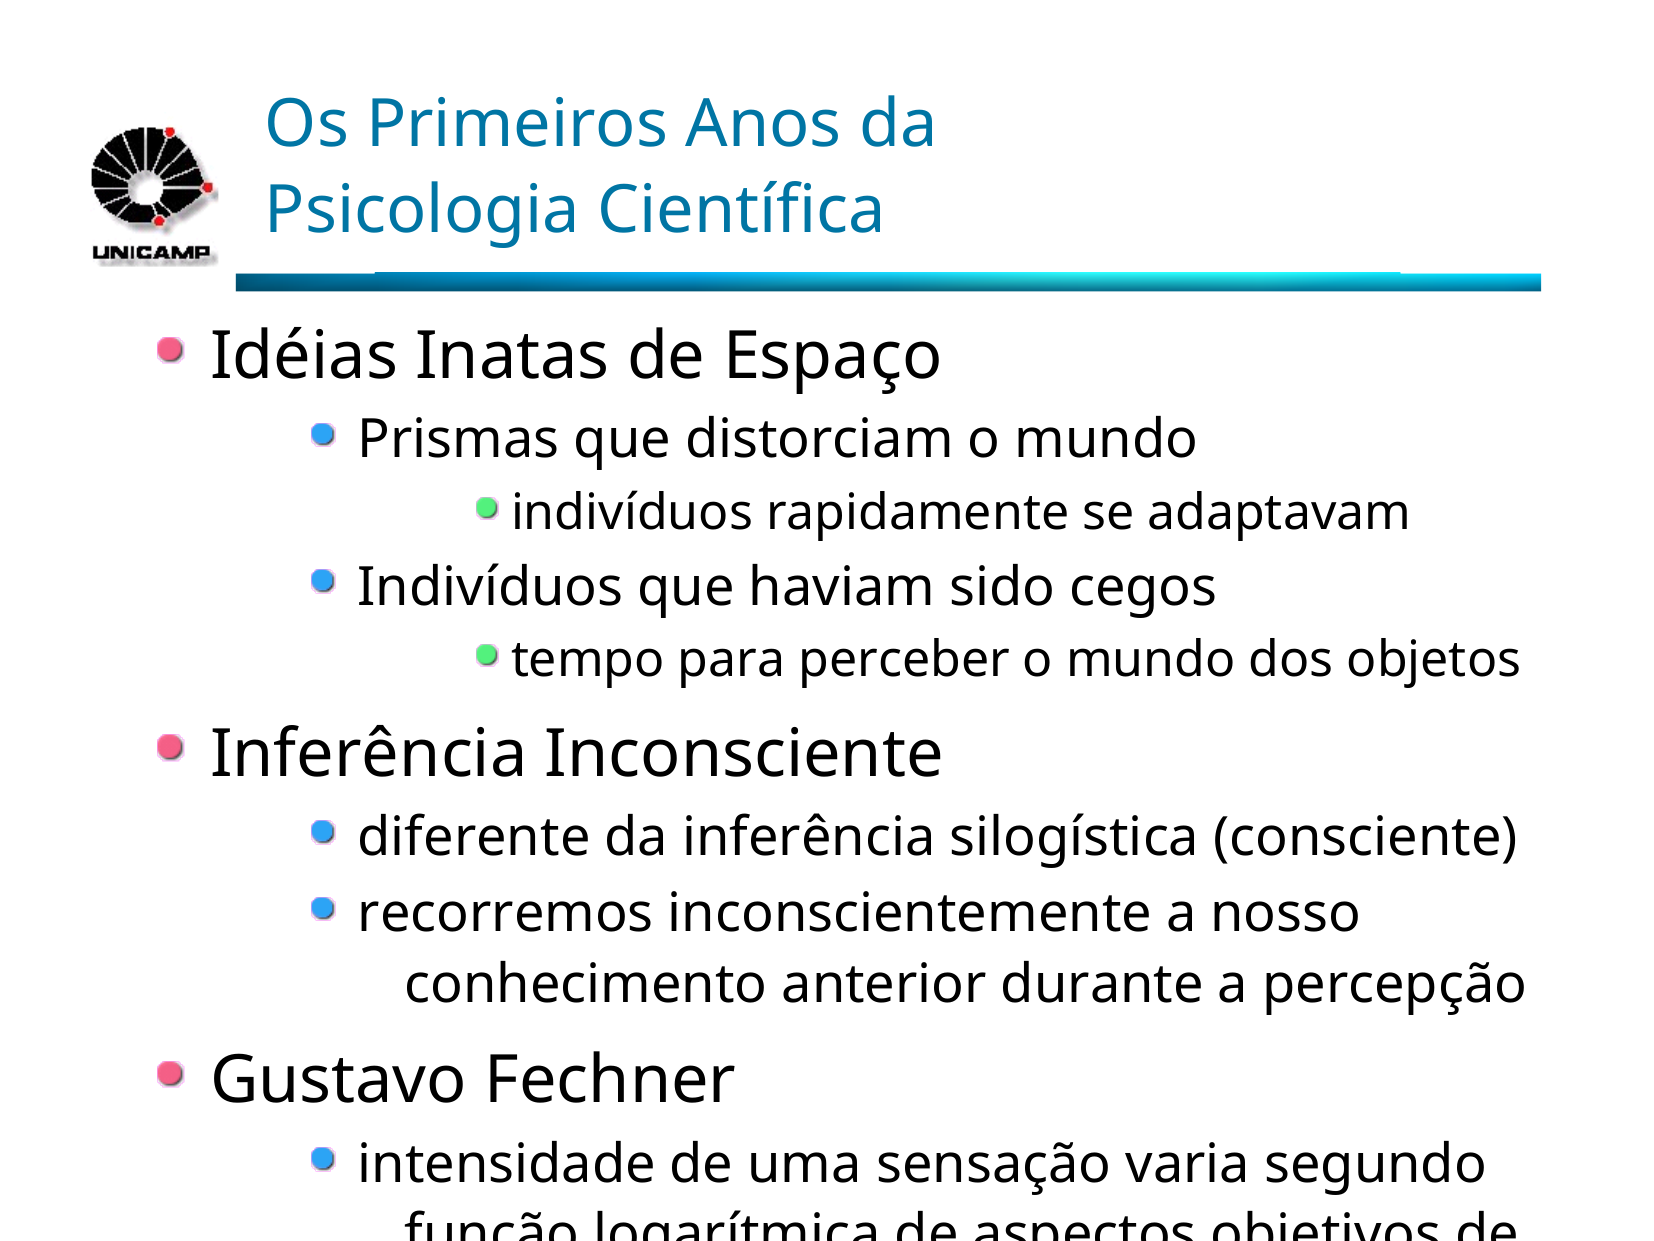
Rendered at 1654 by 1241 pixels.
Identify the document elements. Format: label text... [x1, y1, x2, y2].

list Idéias Inatas de Espaço Prismas que distorciam o mundo indivíduos rapidamente se adaptavam Indivíduos que haviam sido cegos tempo para perceber o mundo dos objetos Inferência Inconsciente diferente da inferência silogística (consciente) recorremos inconscientemente a nosso conhecimento anterior durante a percepção Gustavo Fechner intensidade de uma sensação varia segundo função logarítmica de aspectos objetivos de estímulo [121, 309, 1534, 1182]
picture [125, 272, 1654, 295]
title Os Primeiros Anos da Psicologia Científica [264, 42, 1534, 250]
